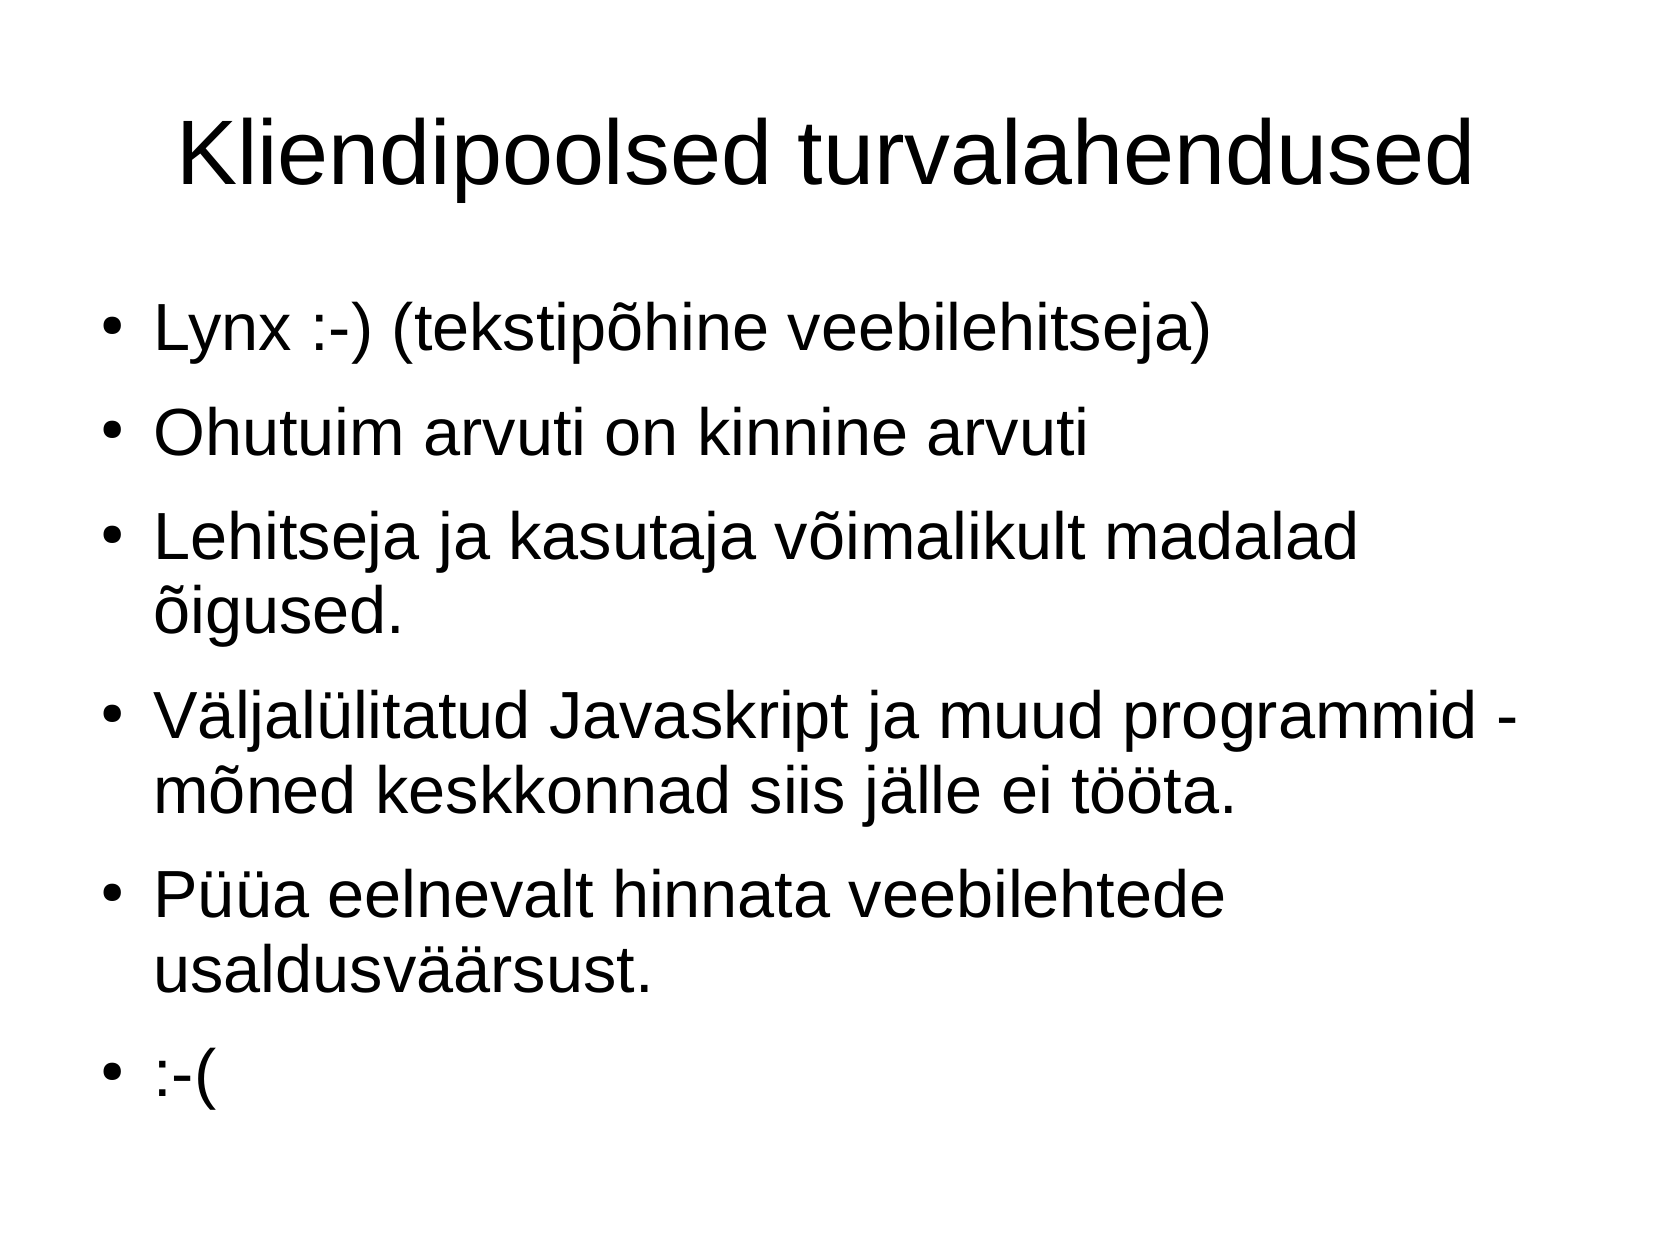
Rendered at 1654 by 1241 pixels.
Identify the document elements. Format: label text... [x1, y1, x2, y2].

title Kliendipoolsed turvalahendused [82, 56, 1571, 250]
list Lynx :-) (tekstipõhine veebilehitseja) Ohutuim arvuti on kinnine arvuti Lehitseja ja kasutaja võimalikult madalad õigused. Väljalülitatud Javaskript ja muud programmid - mõned keskkonnad siis jälle ei tööta. Püüa eelnevalt hinnata veebilehtede usaldusväärsust. :-( [82, 290, 1571, 1111]
